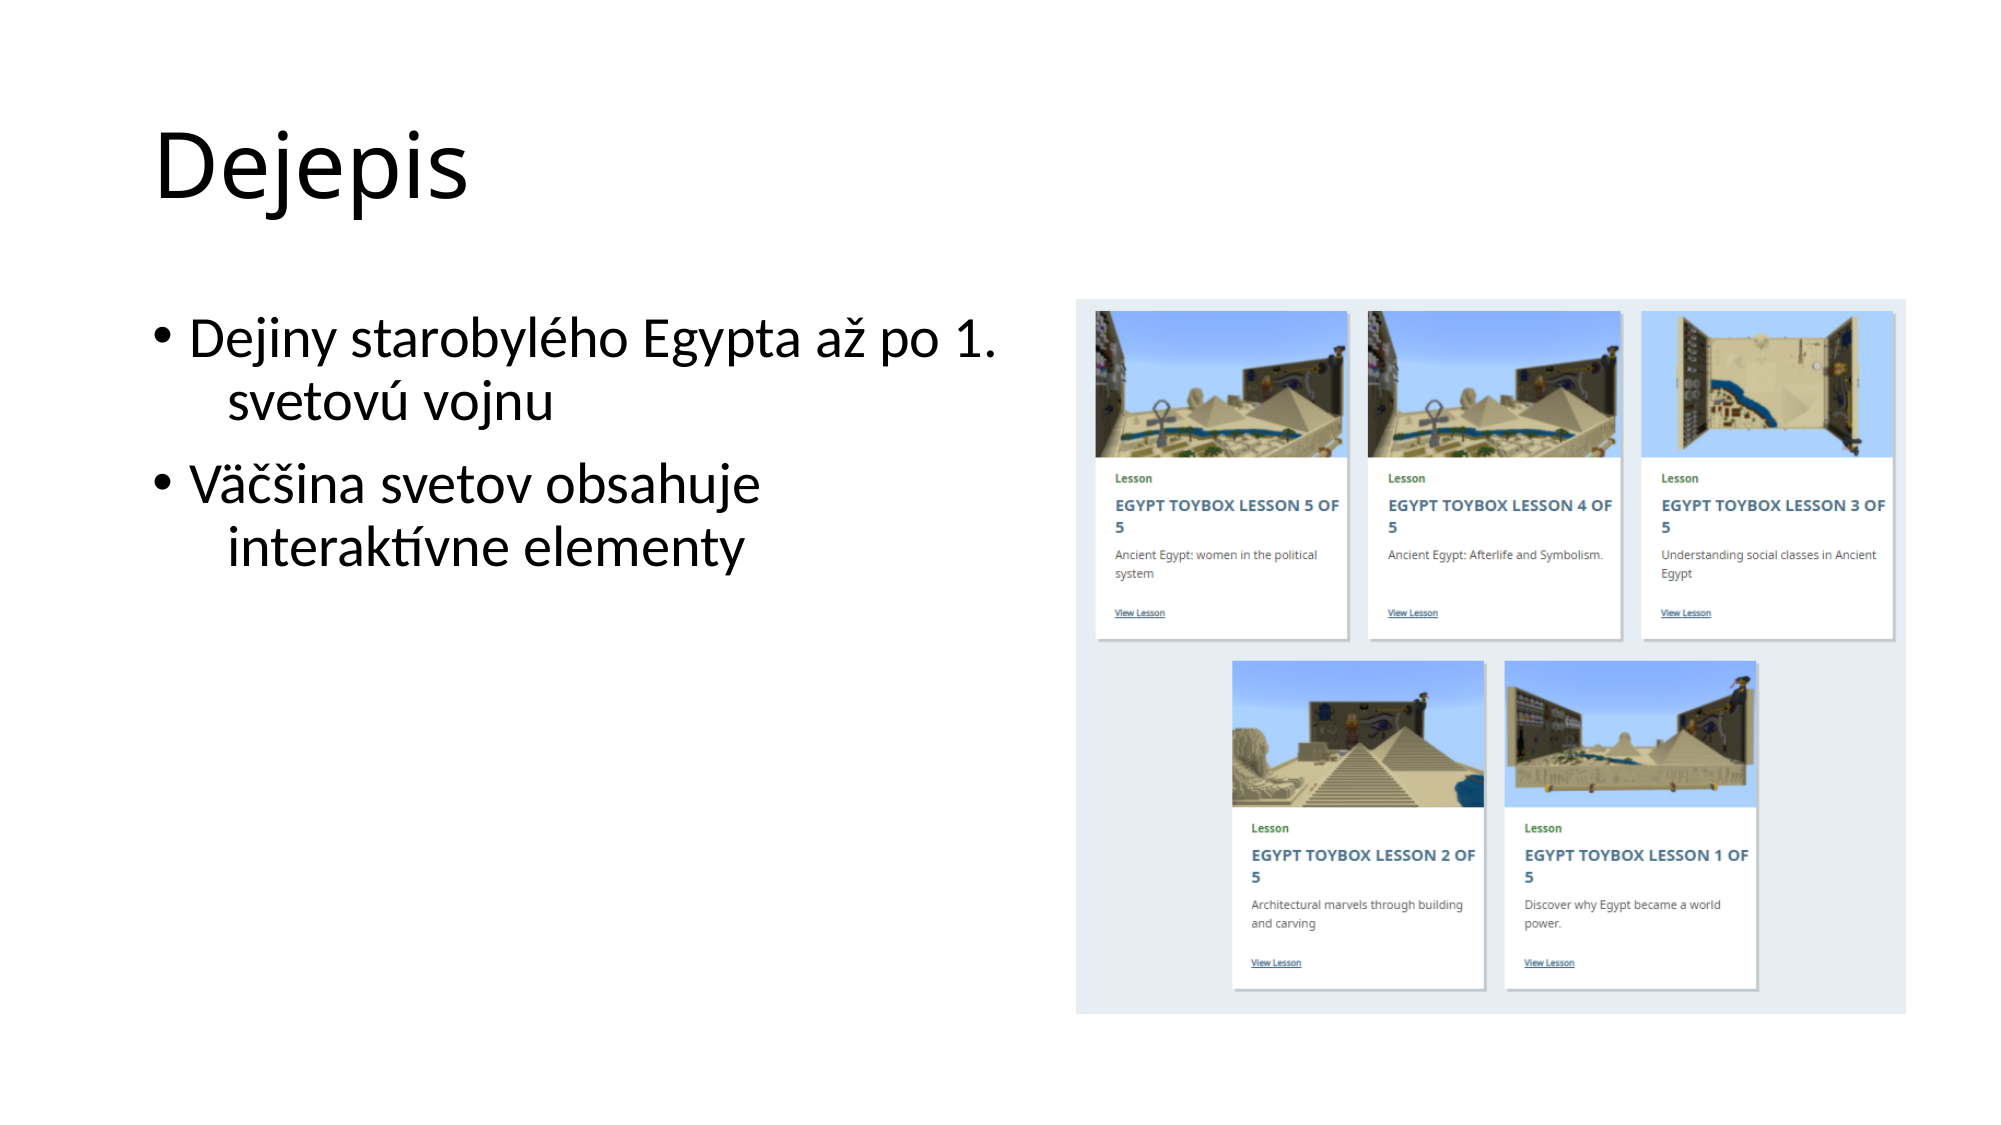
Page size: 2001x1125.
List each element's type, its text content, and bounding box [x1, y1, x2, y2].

list Dejiny starobylého Egypta až po 1. svetovú vojnu Väčšina svetov obsahuje interaktívne elementy [137, 299, 1042, 1014]
title Dejepis [137, 59, 1863, 278]
picture [1076, 299, 1906, 1014]
